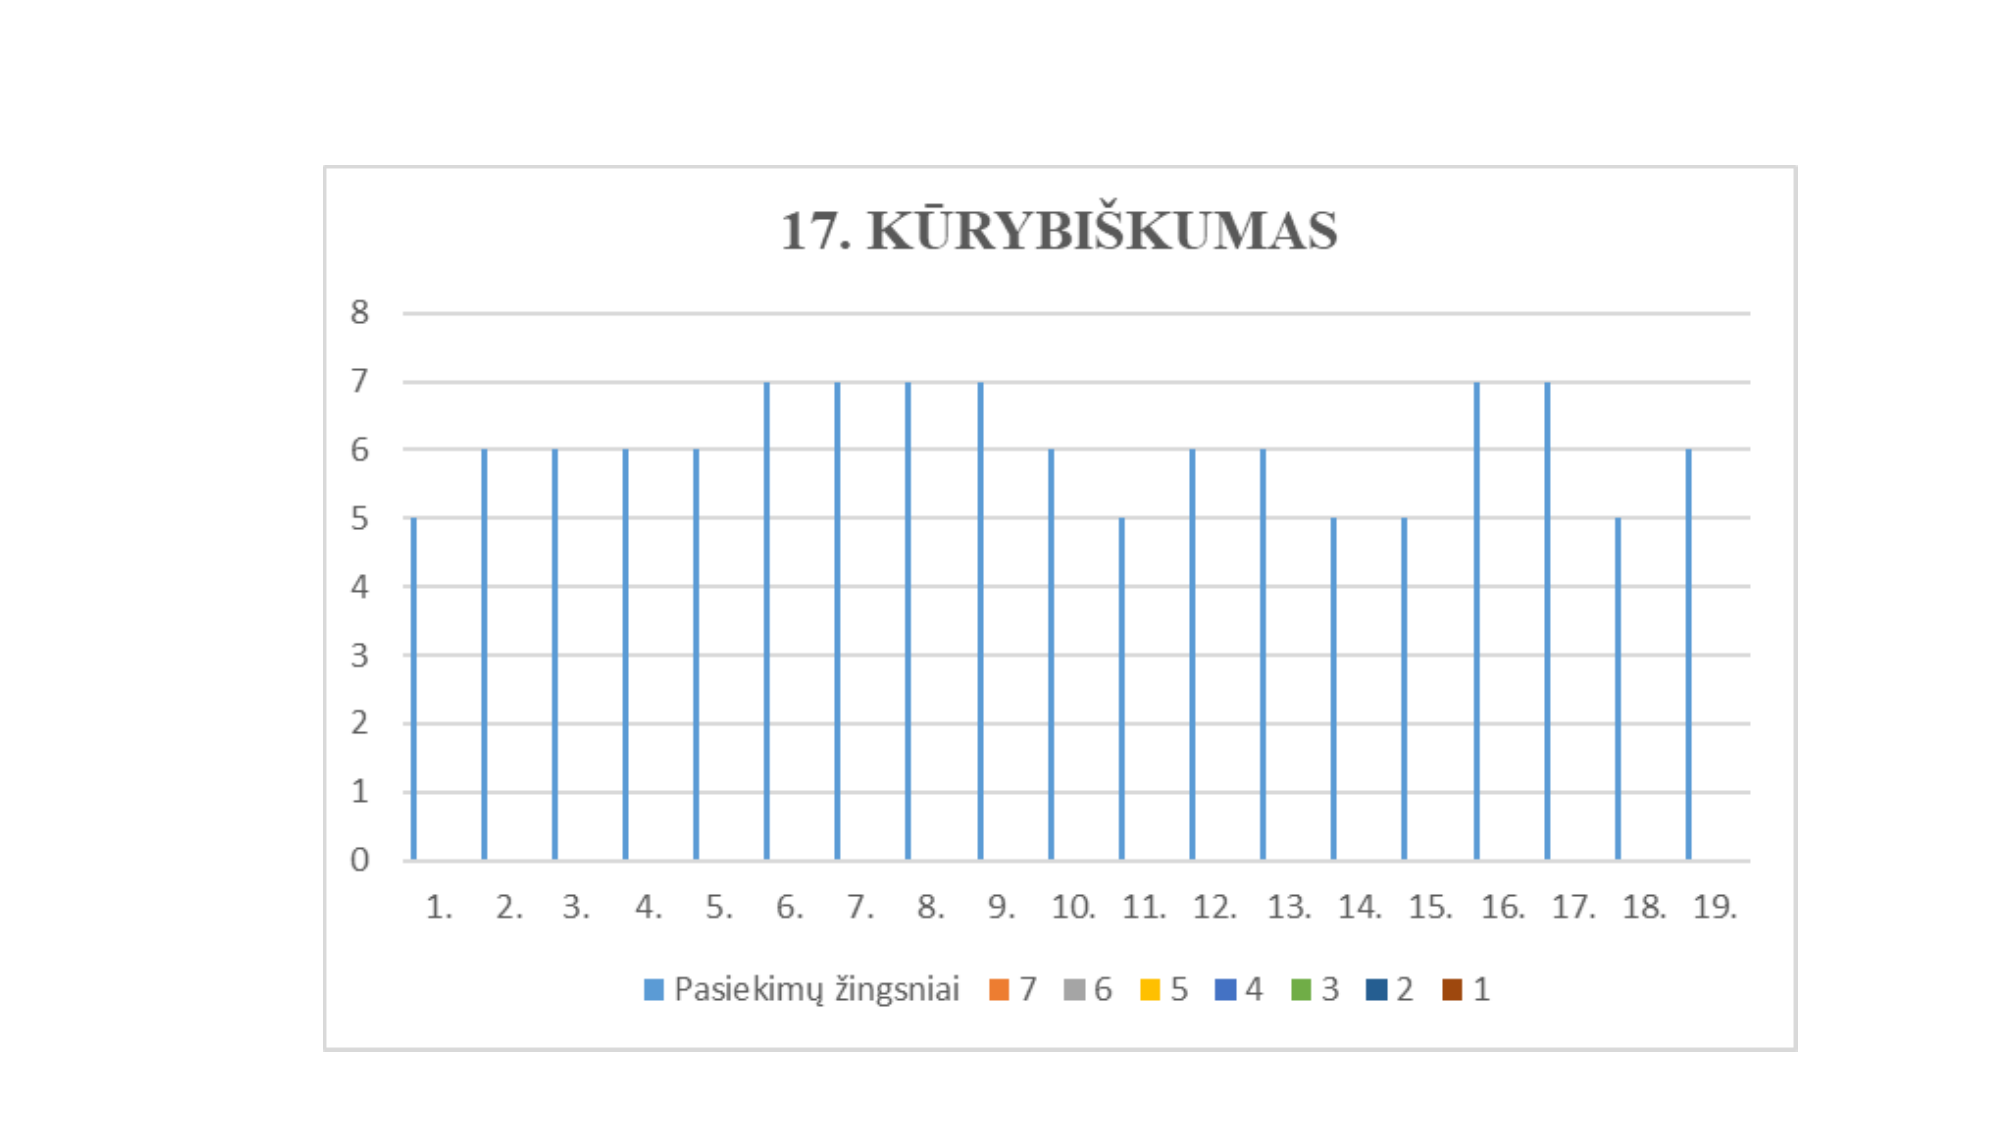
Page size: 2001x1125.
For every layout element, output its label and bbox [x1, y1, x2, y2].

picture [323, 165, 1798, 1052]
